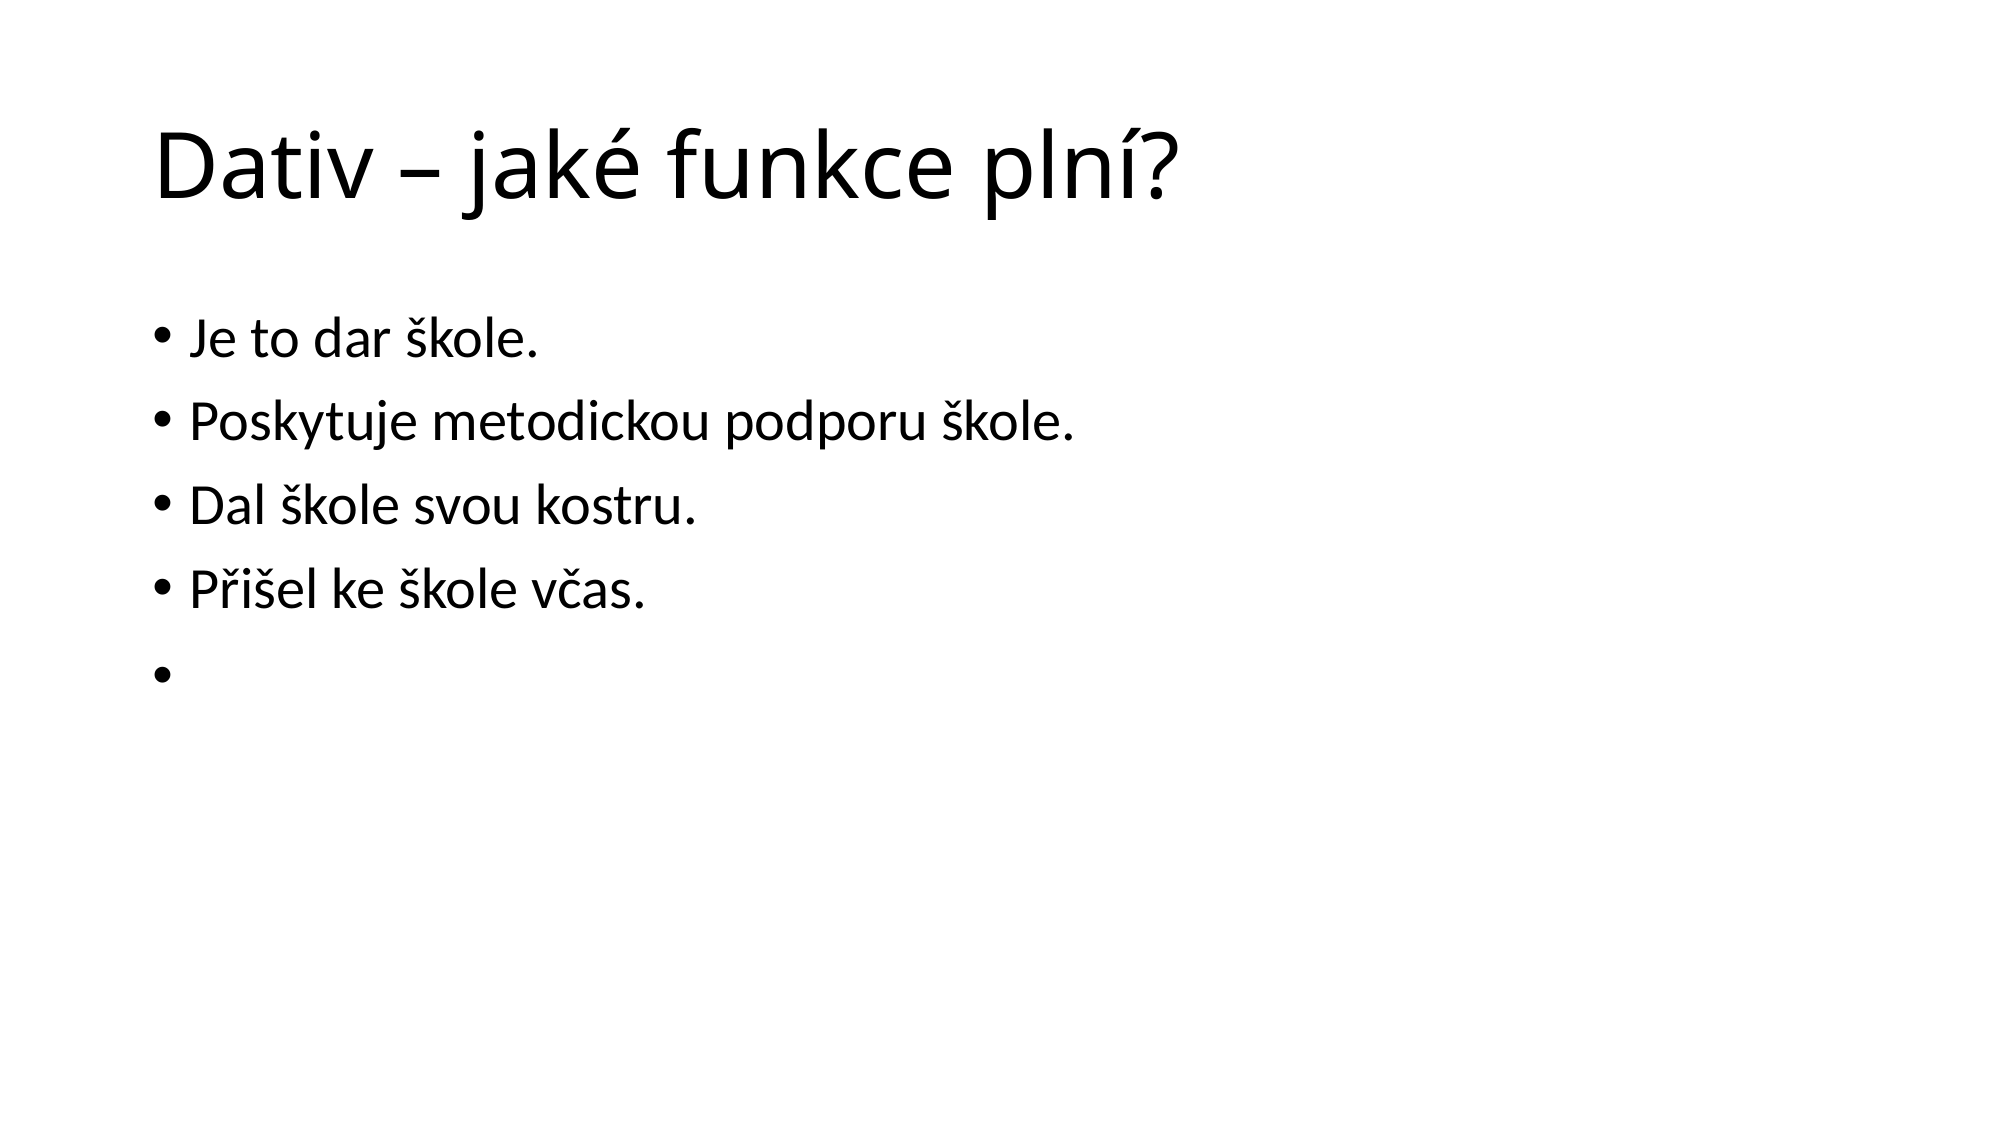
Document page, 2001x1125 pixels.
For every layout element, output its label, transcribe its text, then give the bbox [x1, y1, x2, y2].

list Je to dar škole. Poskytuje metodickou podporu škole. Dal škole svou kostru. Přišel ke škole včas. [137, 299, 1863, 1014]
title Dativ – jaké funkce plní? [137, 59, 1863, 278]
